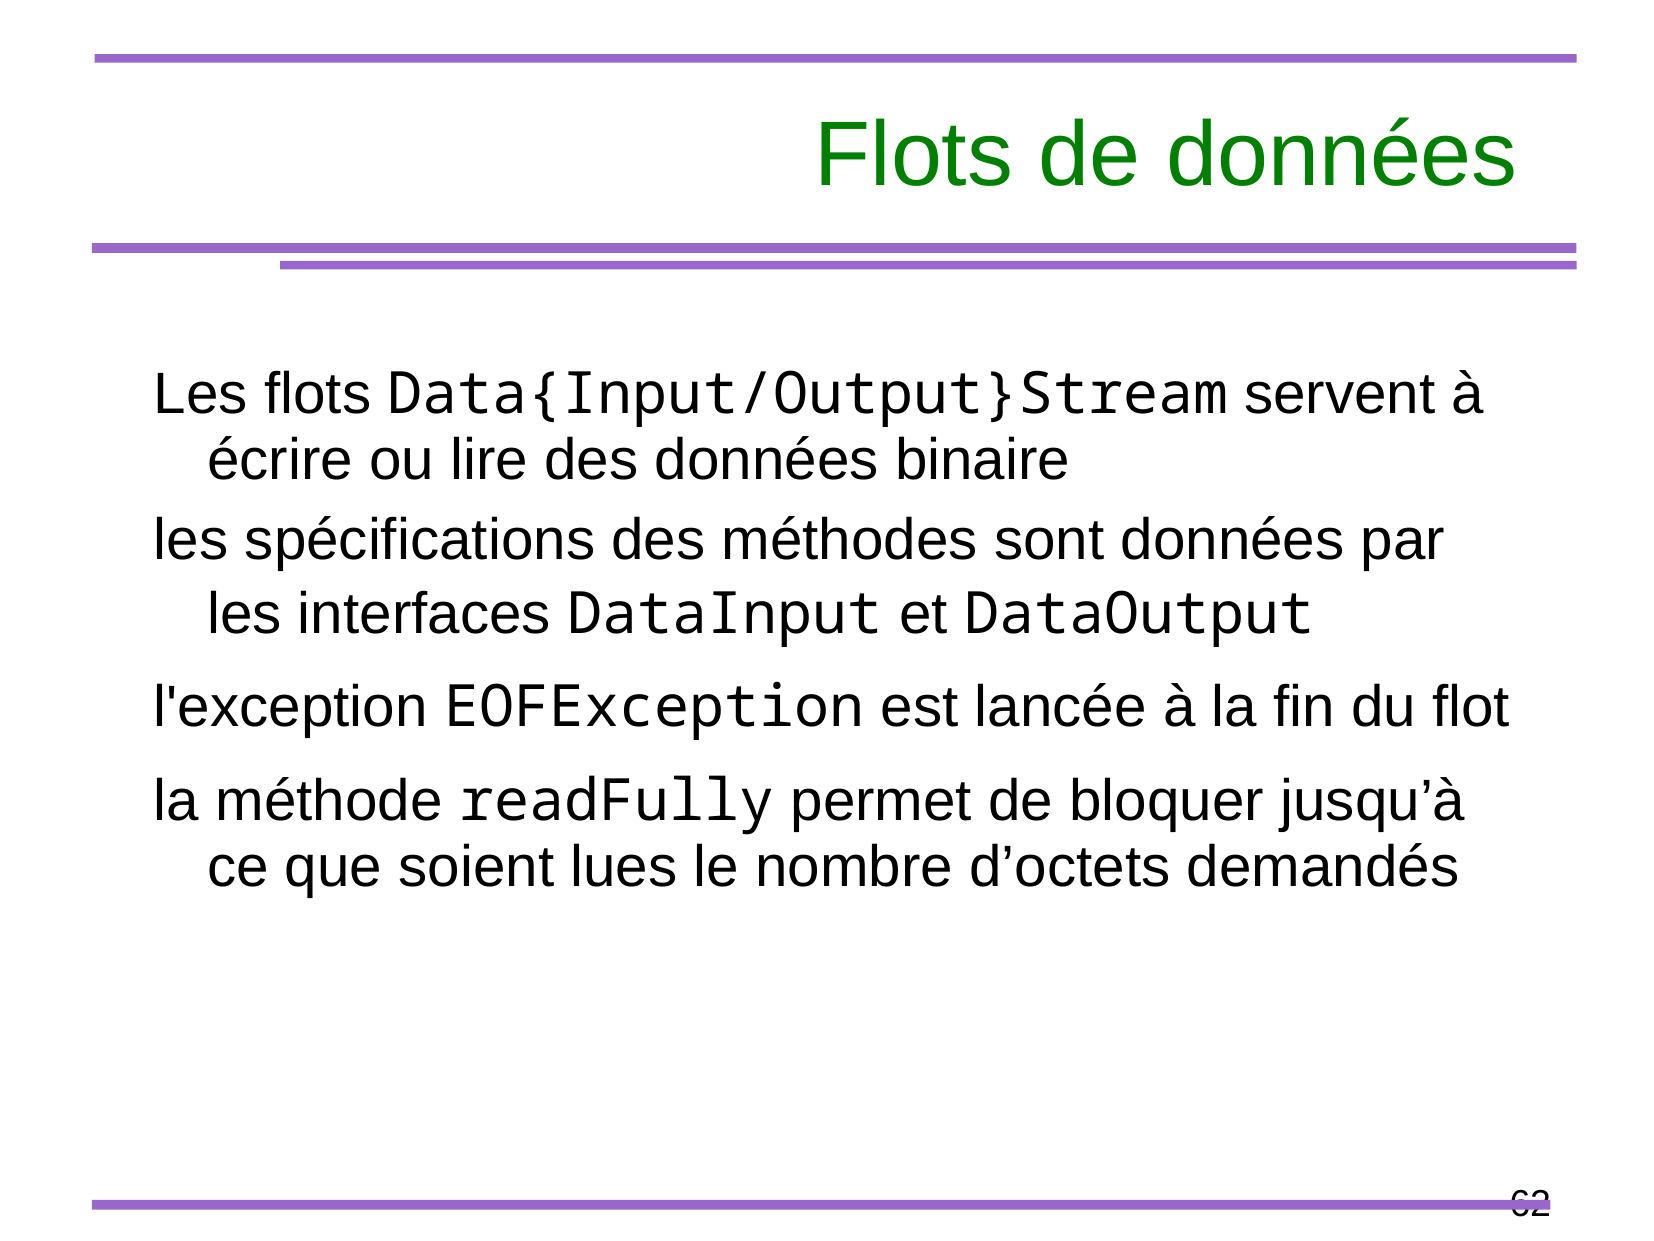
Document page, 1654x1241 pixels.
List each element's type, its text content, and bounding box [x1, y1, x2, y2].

list Les flots Data{Input/Output}Stream servent à écrire ou lire des données binaire les spécifications des méthodes sont données par les interfaces DataInput et DataOutput l'exception EOFException est lancée à la fin du flot la méthode readFully permet de bloquer jusqu’à ce que soient lues le nombre d’octets demandés [121, 344, 1534, 1171]
title Flots de données [121, 42, 1534, 265]
